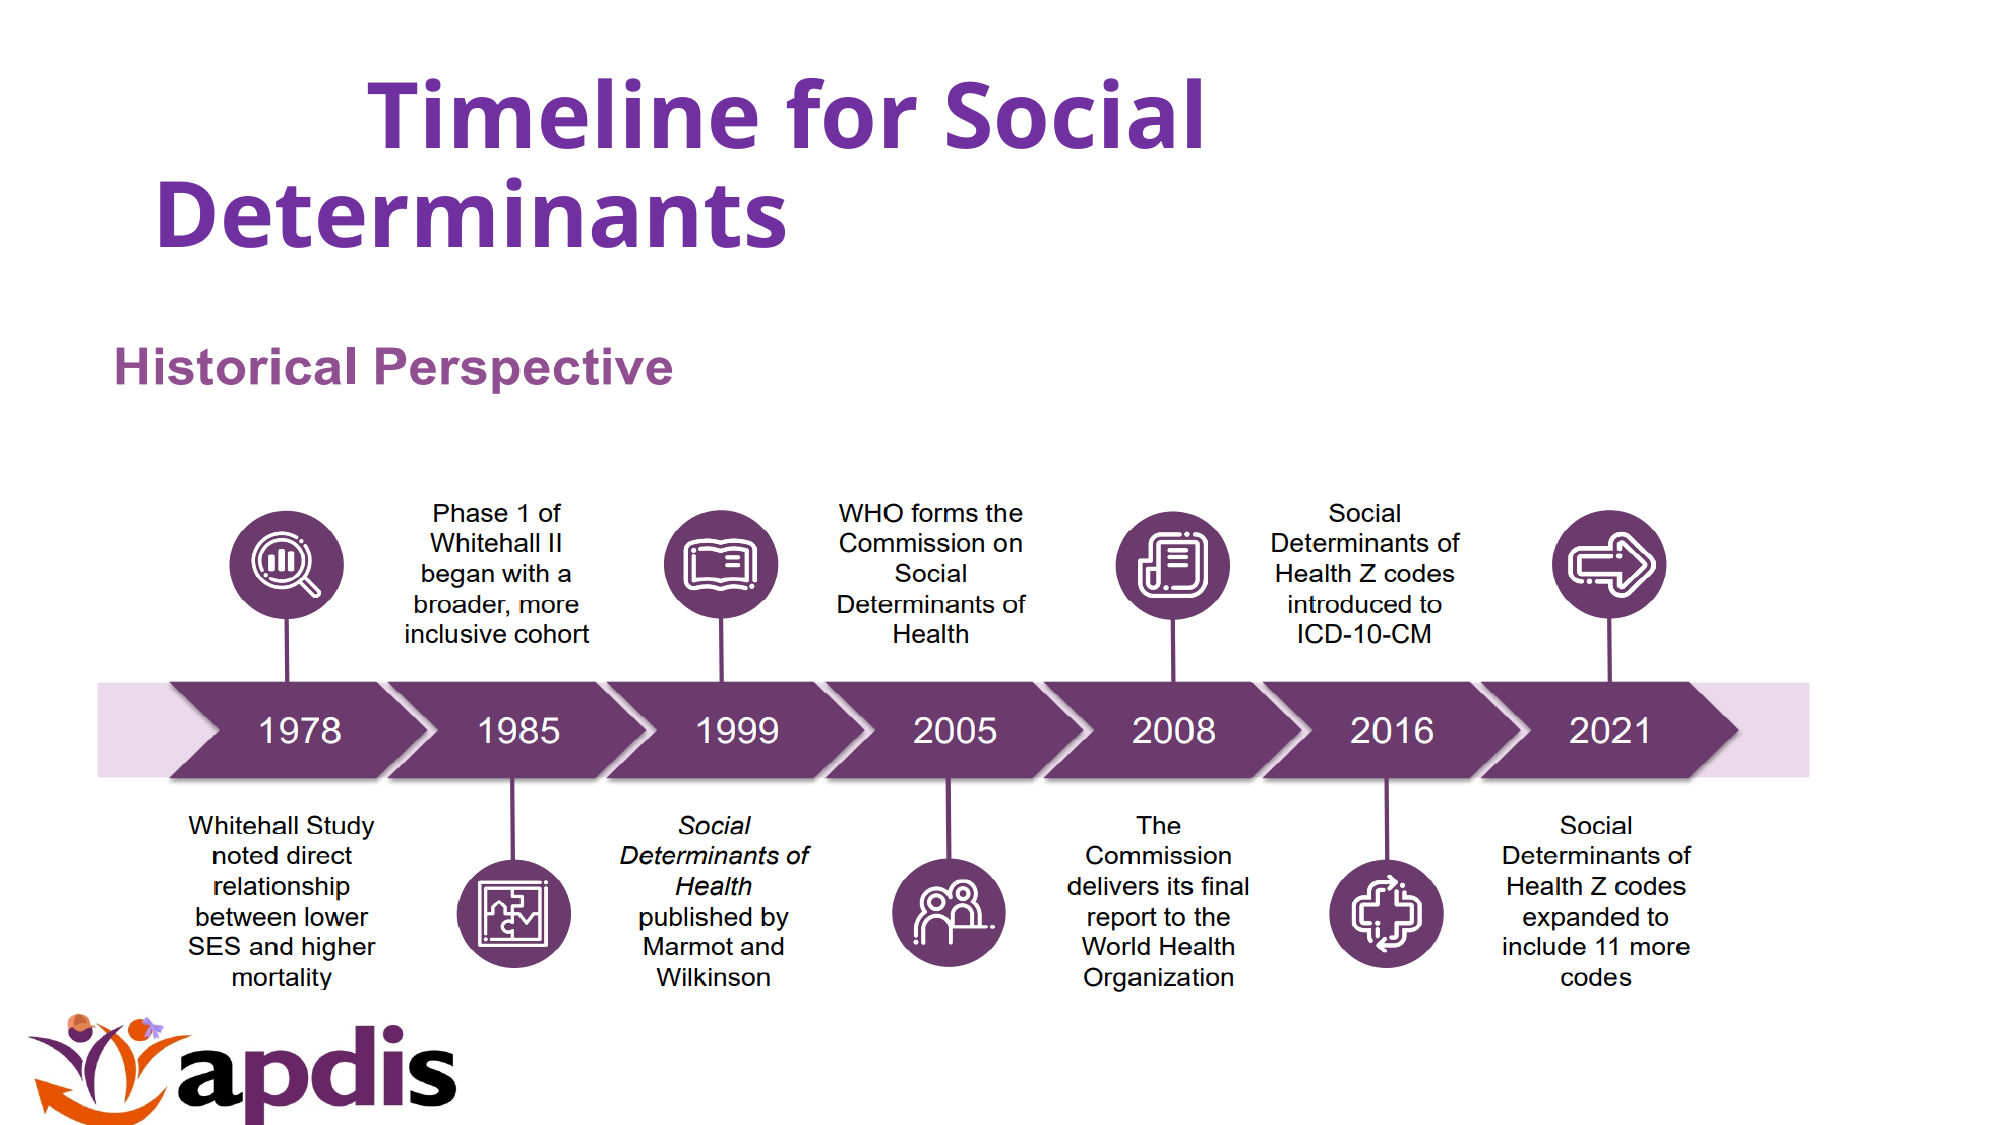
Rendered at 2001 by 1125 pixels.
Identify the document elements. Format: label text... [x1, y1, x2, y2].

picture [0, 321, 1863, 1125]
title Timeline for Social Determinants [137, 59, 1863, 278]
